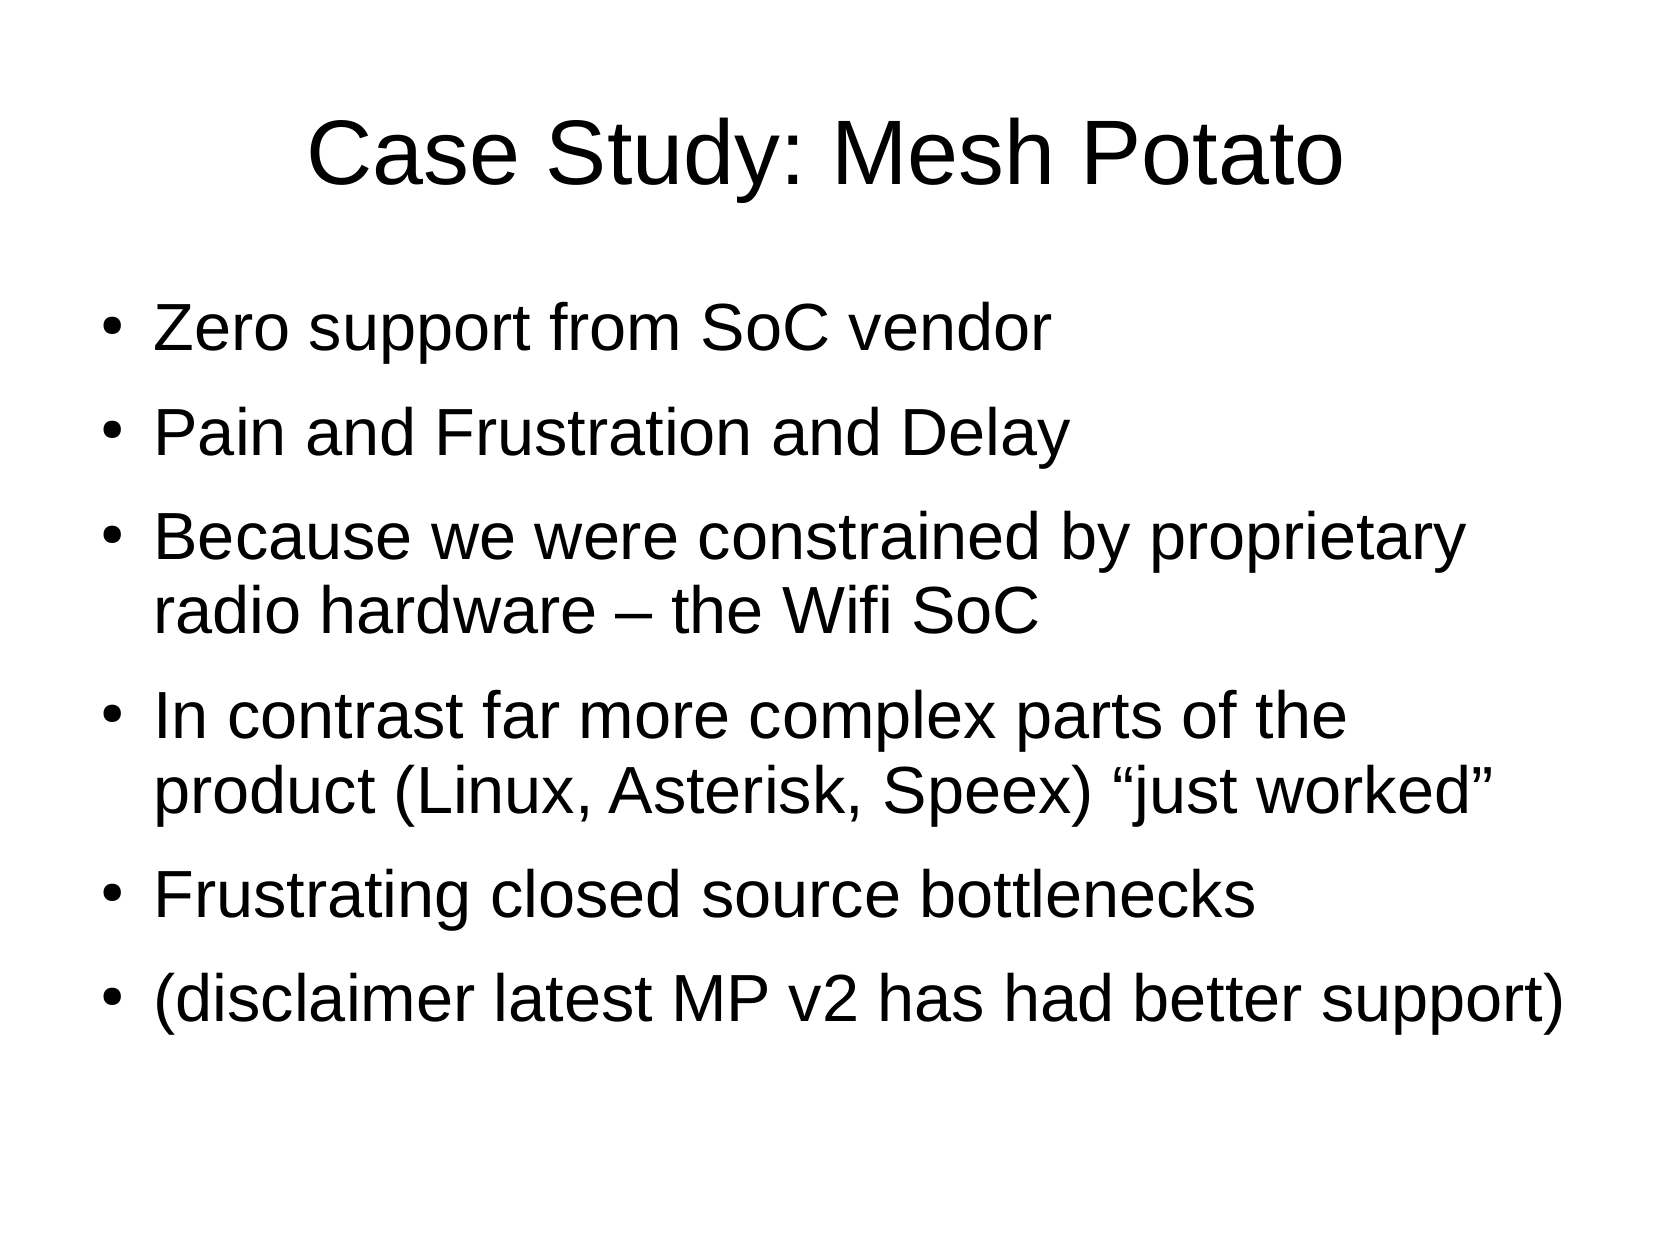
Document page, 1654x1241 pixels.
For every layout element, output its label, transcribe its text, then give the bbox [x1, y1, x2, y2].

title Case Study: Mesh Potato [82, 49, 1571, 257]
list Zero support from SoC vendor Pain and Frustration and Delay Because we were constrained by proprietary radio hardware – the Wifi SoC In contrast far more complex parts of the product (Linux, Asterisk, Speex) “just worked” Frustrating closed source bottlenecks (disclaimer latest MP v2 has had better support) [82, 290, 1571, 1123]
